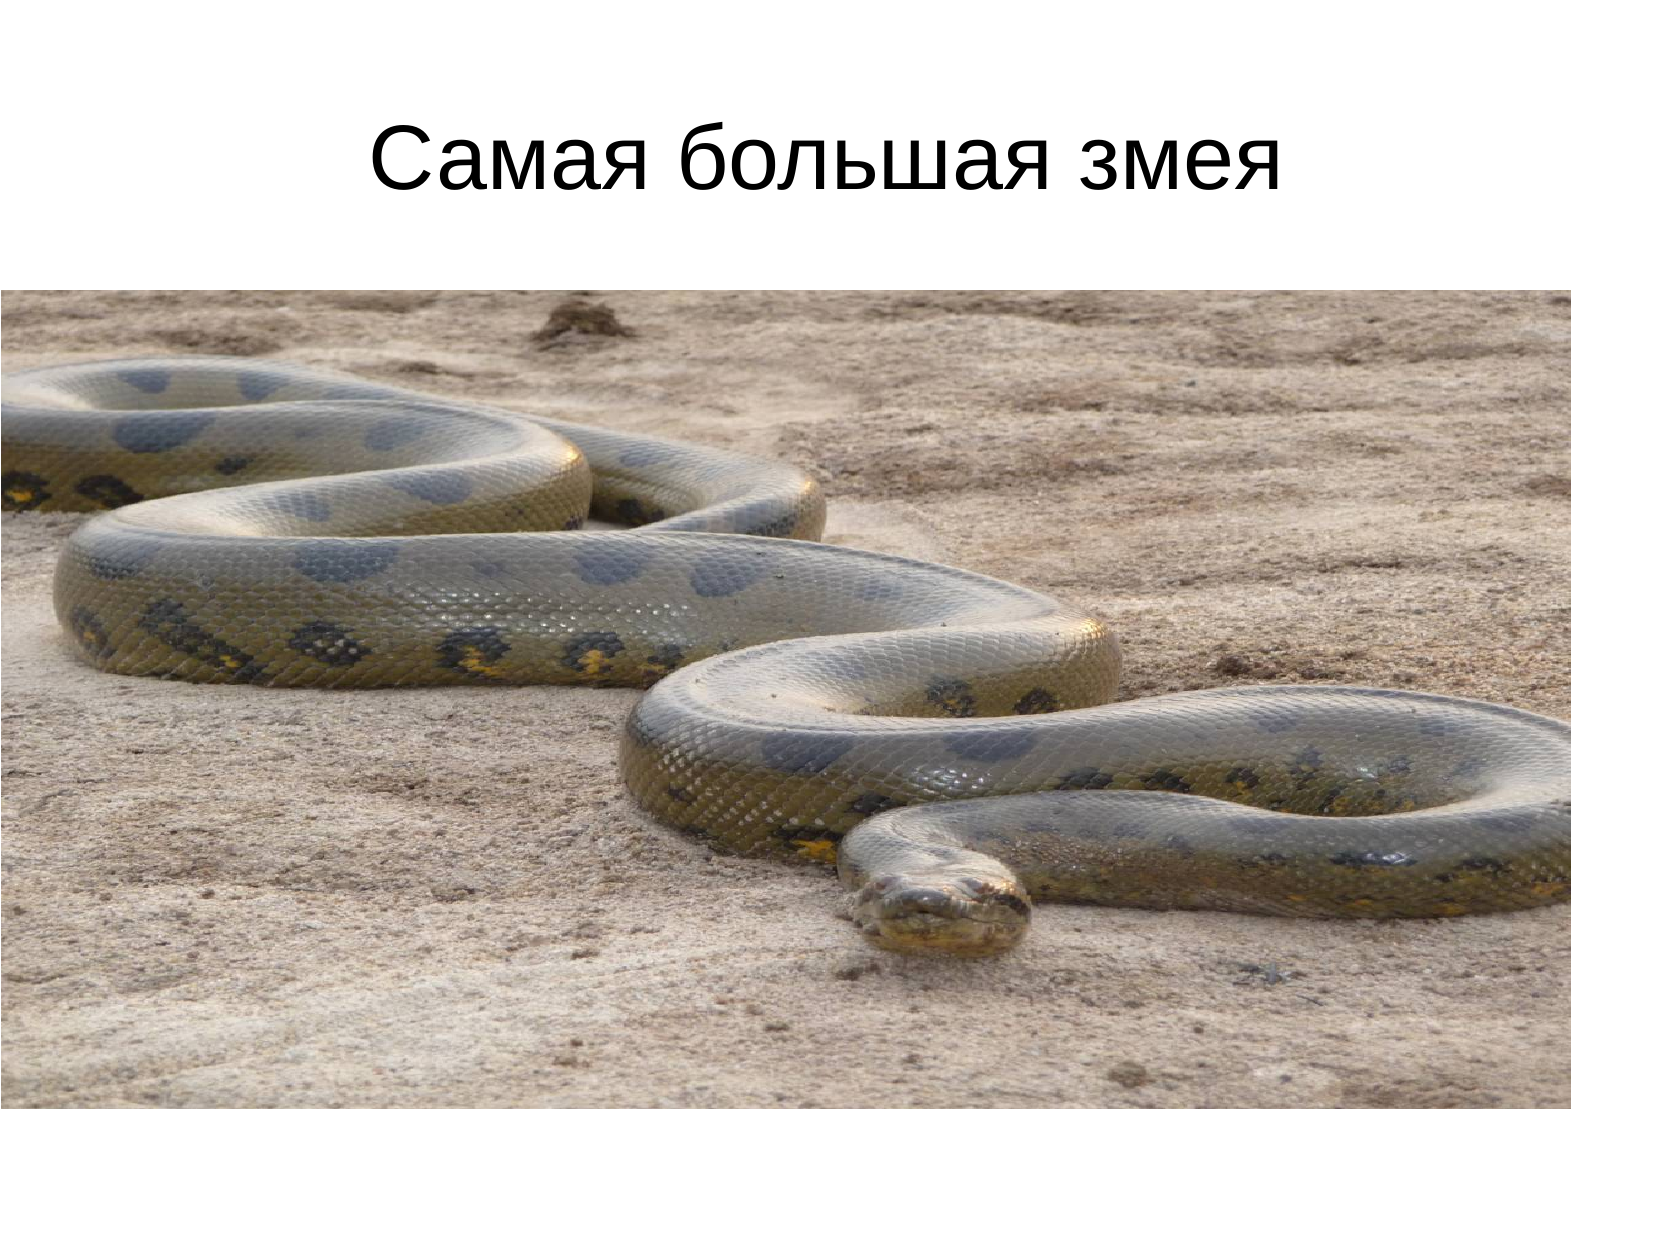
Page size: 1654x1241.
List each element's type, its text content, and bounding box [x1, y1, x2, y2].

title Самая большая змея [82, 49, 1571, 257]
picture [1, 290, 1571, 1109]
